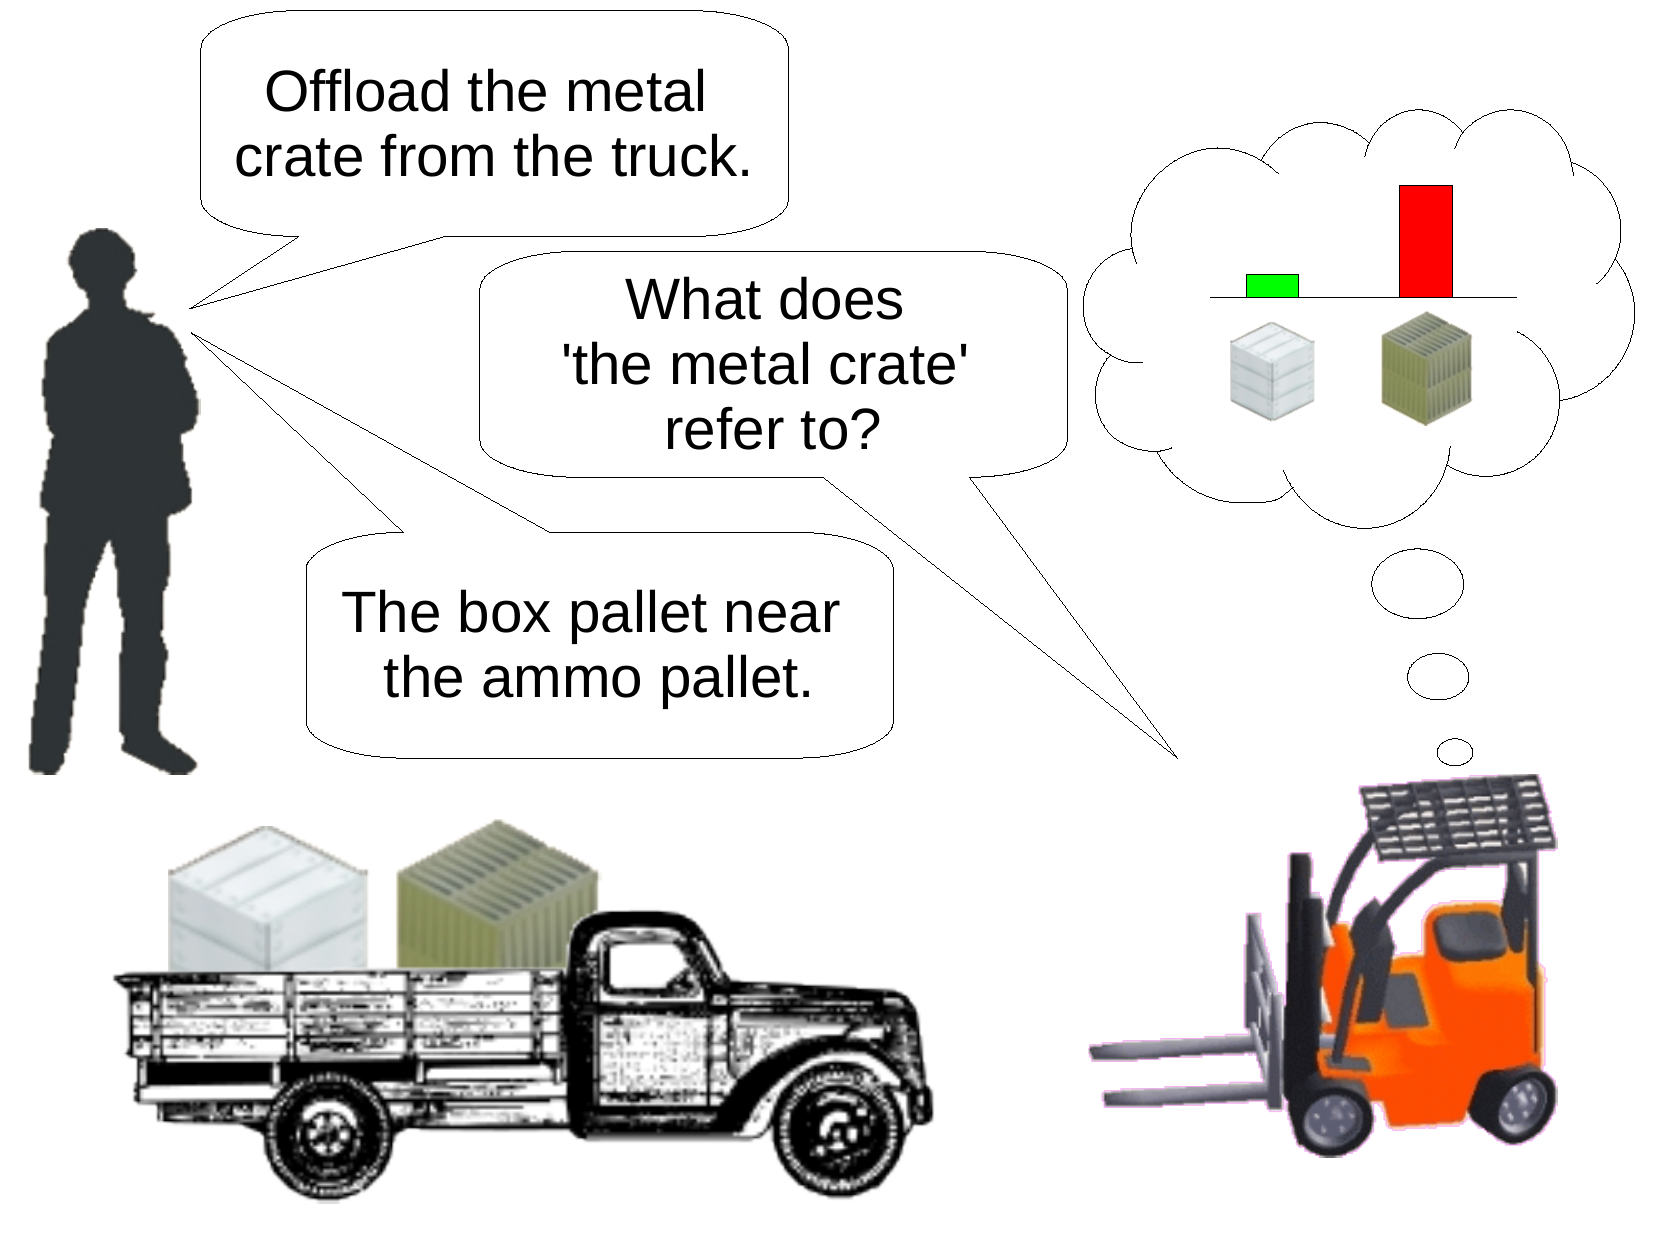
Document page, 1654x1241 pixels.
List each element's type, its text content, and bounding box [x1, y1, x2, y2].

text_box [1371, 548, 1464, 619]
text_box [1407, 653, 1469, 700]
picture [1381, 311, 1473, 426]
picture [1088, 774, 1558, 1158]
text_box [1437, 738, 1473, 766]
text_box Offload the metal crate from the truck. [189, 10, 789, 309]
picture [1230, 322, 1316, 422]
picture [111, 819, 948, 1204]
text_box What does 'the metal crate' refer to? [479, 251, 1178, 759]
text_box The box pallet near the ammo pallet. [191, 332, 894, 759]
picture [27, 228, 201, 775]
text_box [1083, 109, 1635, 529]
